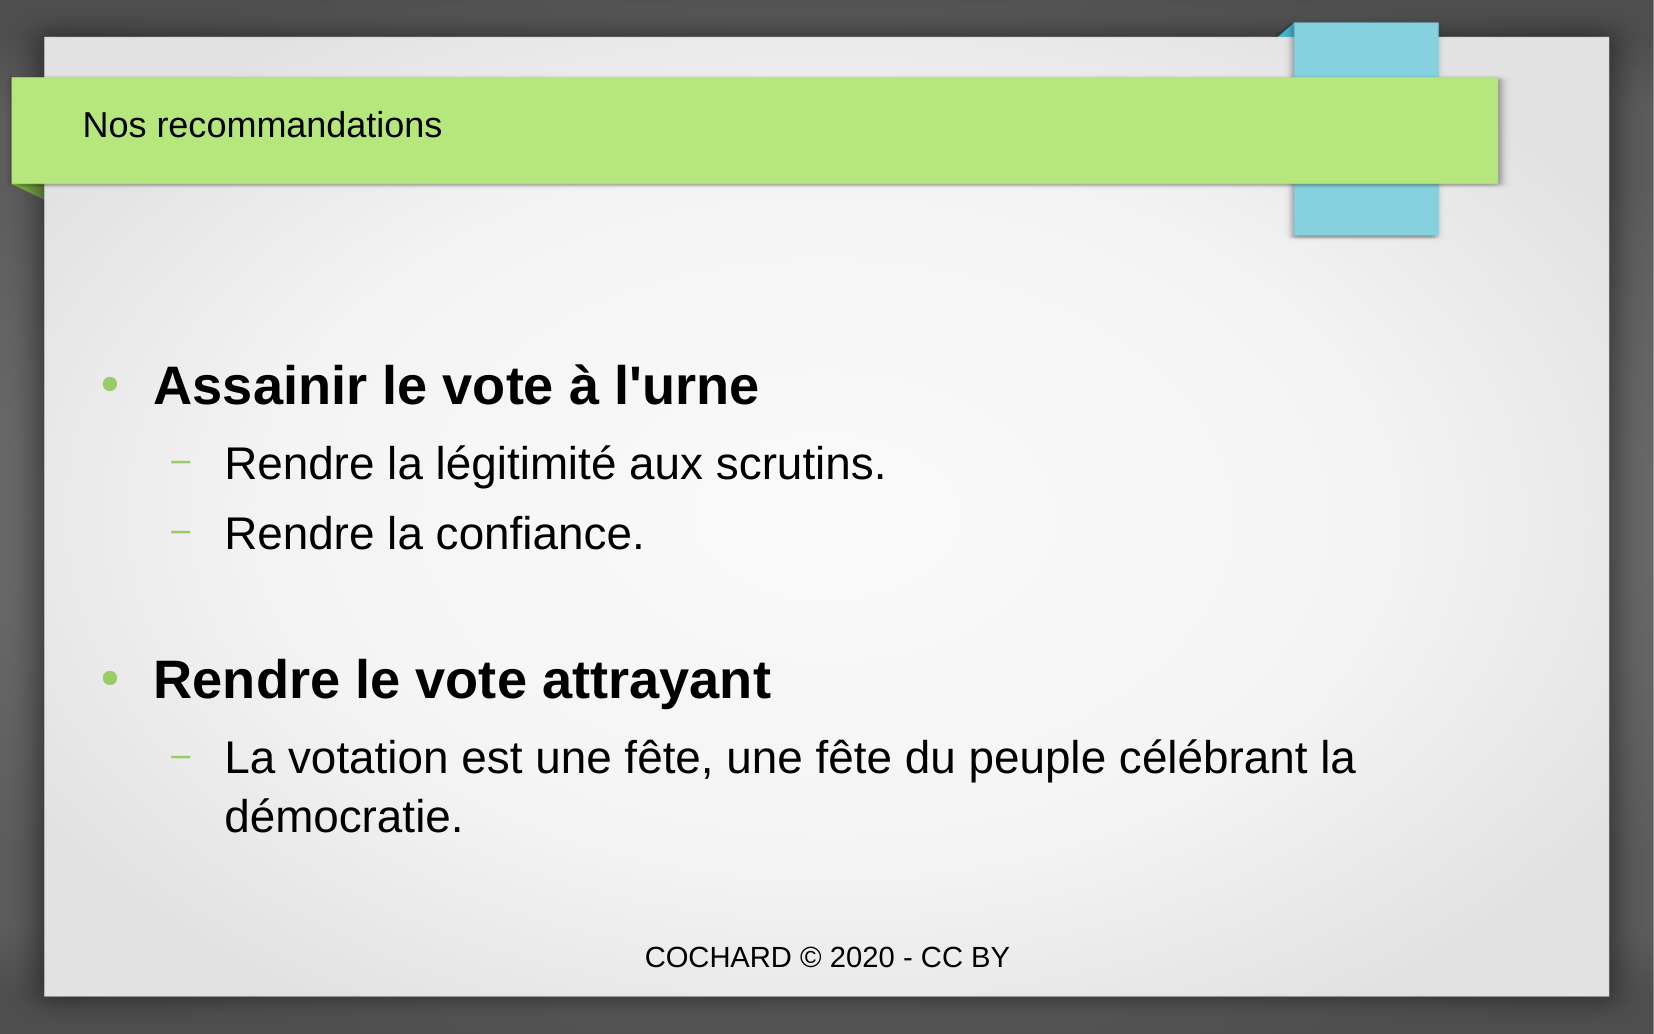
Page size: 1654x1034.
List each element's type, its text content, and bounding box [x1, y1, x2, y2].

list Assainir le vote à l'urne Rendre la légitimité aux scrutins. Rendre la confiance. Rendre le vote attrayant La votation est une fête, une fête du peuple célébrant la démocratie. [82, 249, 1571, 849]
title Nos recommandations [82, 39, 1235, 210]
picture [0, 0, 1654, 1034]
